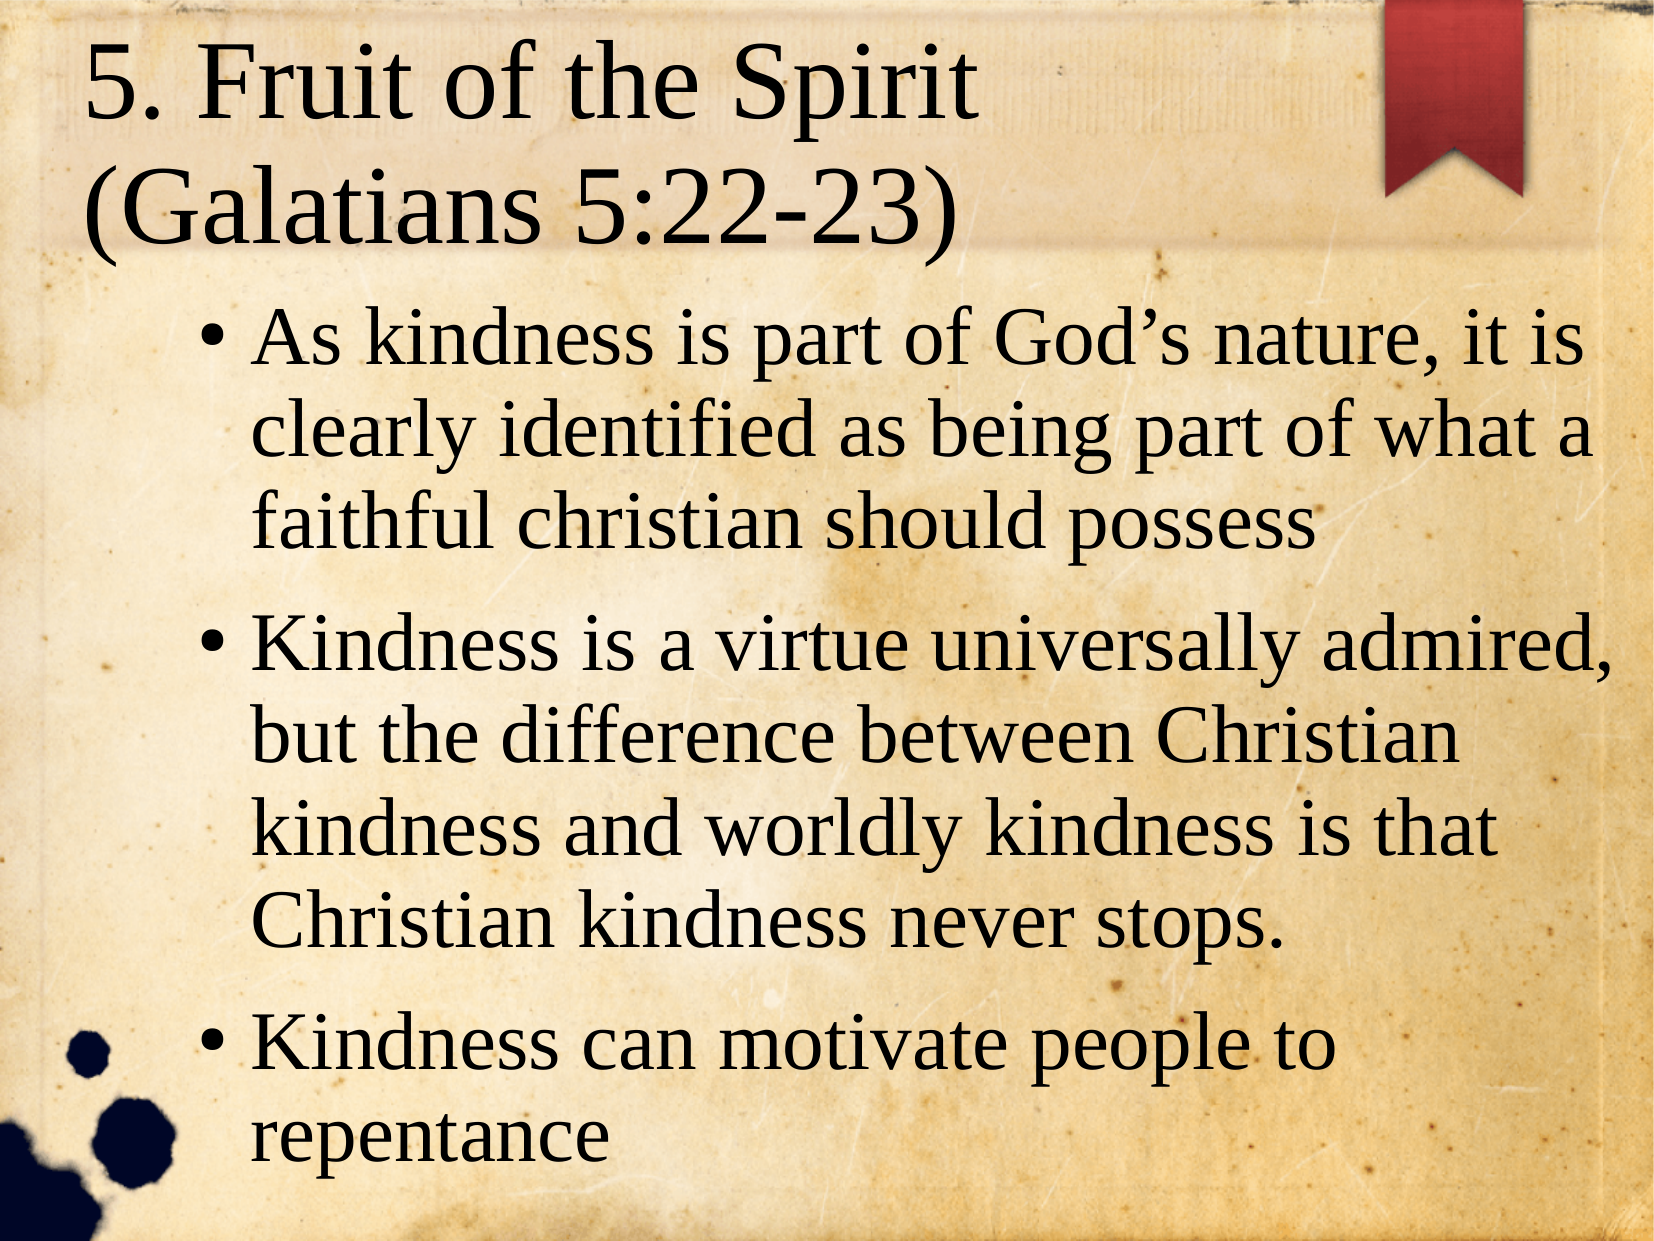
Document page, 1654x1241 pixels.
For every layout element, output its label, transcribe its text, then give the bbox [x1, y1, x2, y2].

list As kindness is part of God’s nature, it is clearly identified as being part of what a faithful christian should possess Kindness is a virtue universally admired, but the difference between Christian kindness and worldly kindness is that Christian kindness never stops. Kindness can motivate people to repentance [180, 290, 1621, 1186]
title 5. Fruit of the Spirit (Galatians 5:22-23) [82, 18, 1347, 268]
picture [0, 0, 1654, 1241]
